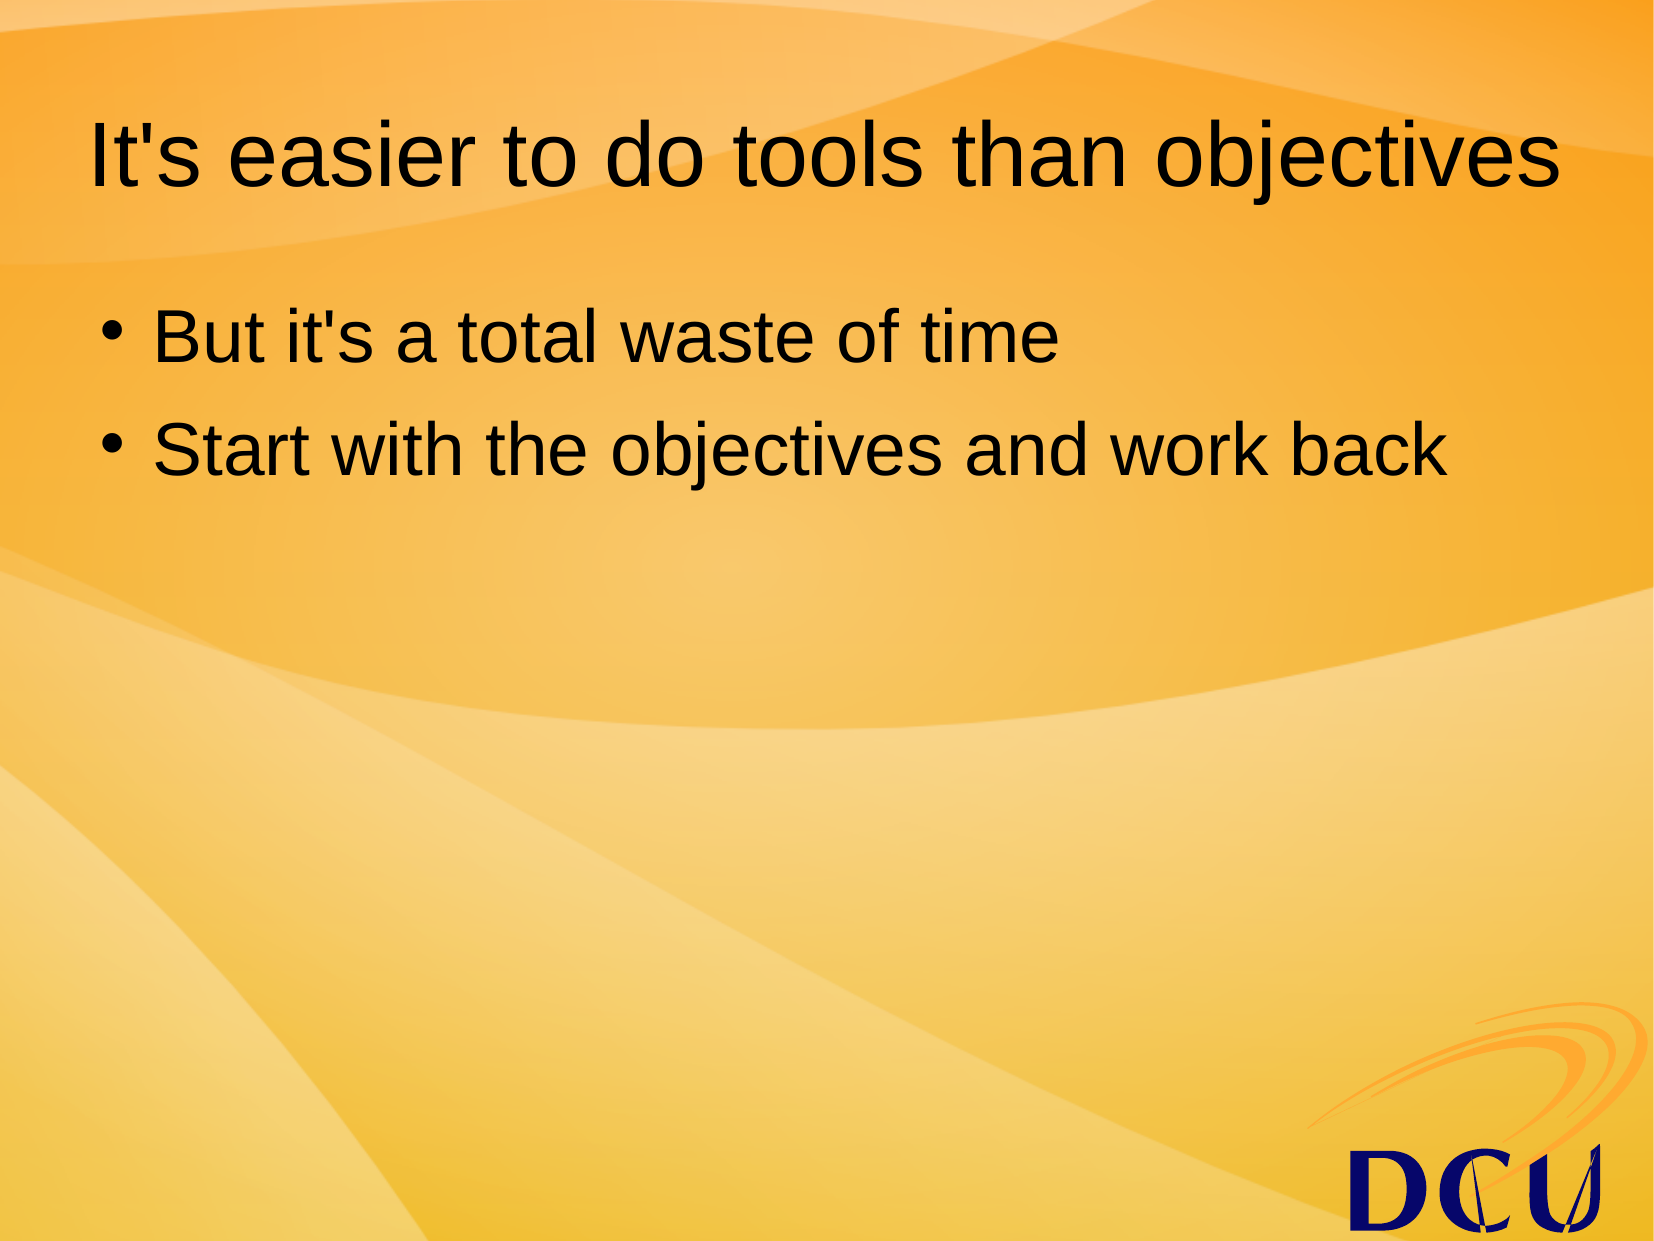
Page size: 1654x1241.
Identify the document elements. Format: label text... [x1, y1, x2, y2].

picture [0, 0, 1654, 1241]
list But it's a total waste of time Start with the objectives and work back [82, 290, 1571, 1109]
title It's easier to do tools than objectives [82, 49, 1571, 257]
